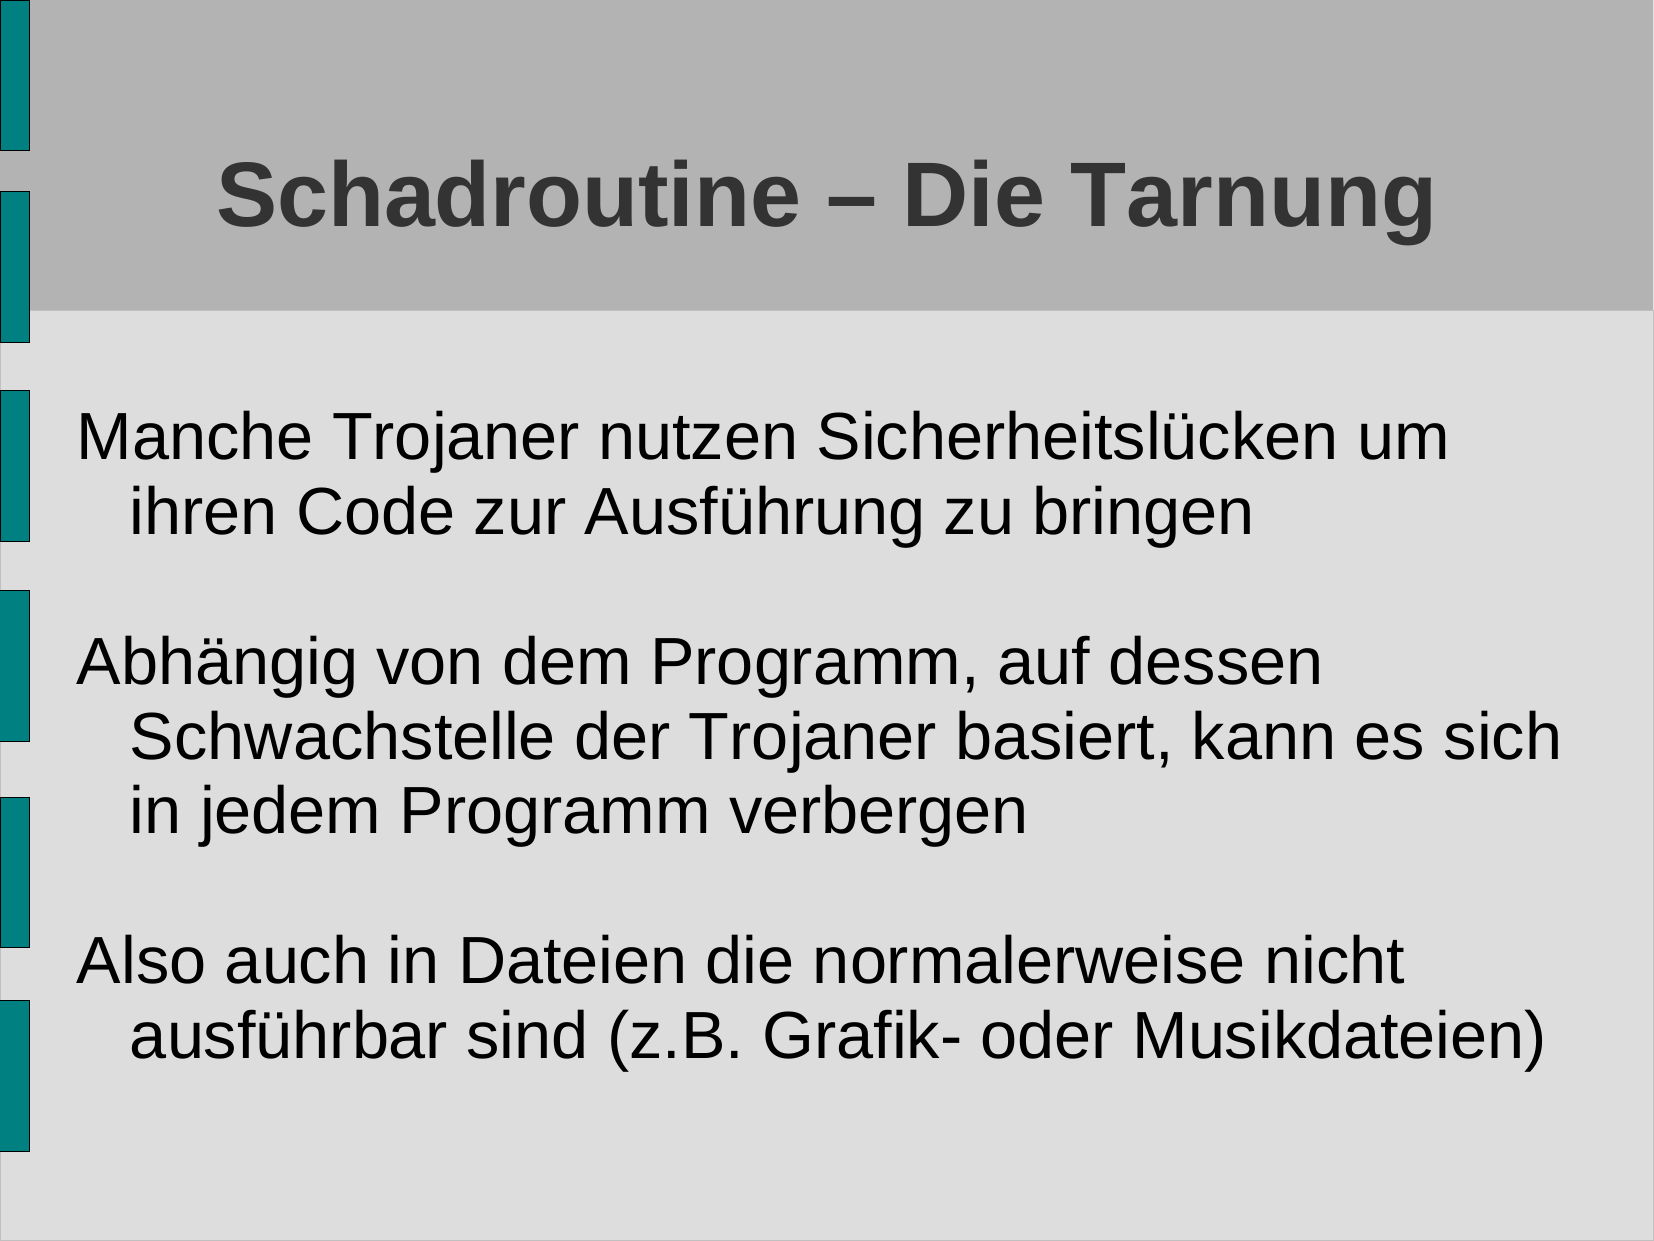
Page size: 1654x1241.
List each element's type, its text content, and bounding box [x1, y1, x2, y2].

list Manche Trojaner nutzen Sicherheitslücken um ihren Code zur Ausführung zu bringen Abhängig von dem Programm, auf dessen Schwachstelle der Trojaner basiert, kann es sich in jedem Programm verbergen Also auch in Dateien die normalerweise nicht ausführbar sind (z.B. Grafik- oder Musikdateien) [59, 324, 1571, 1129]
title Schadroutine – Die Tarnung [121, 91, 1534, 299]
